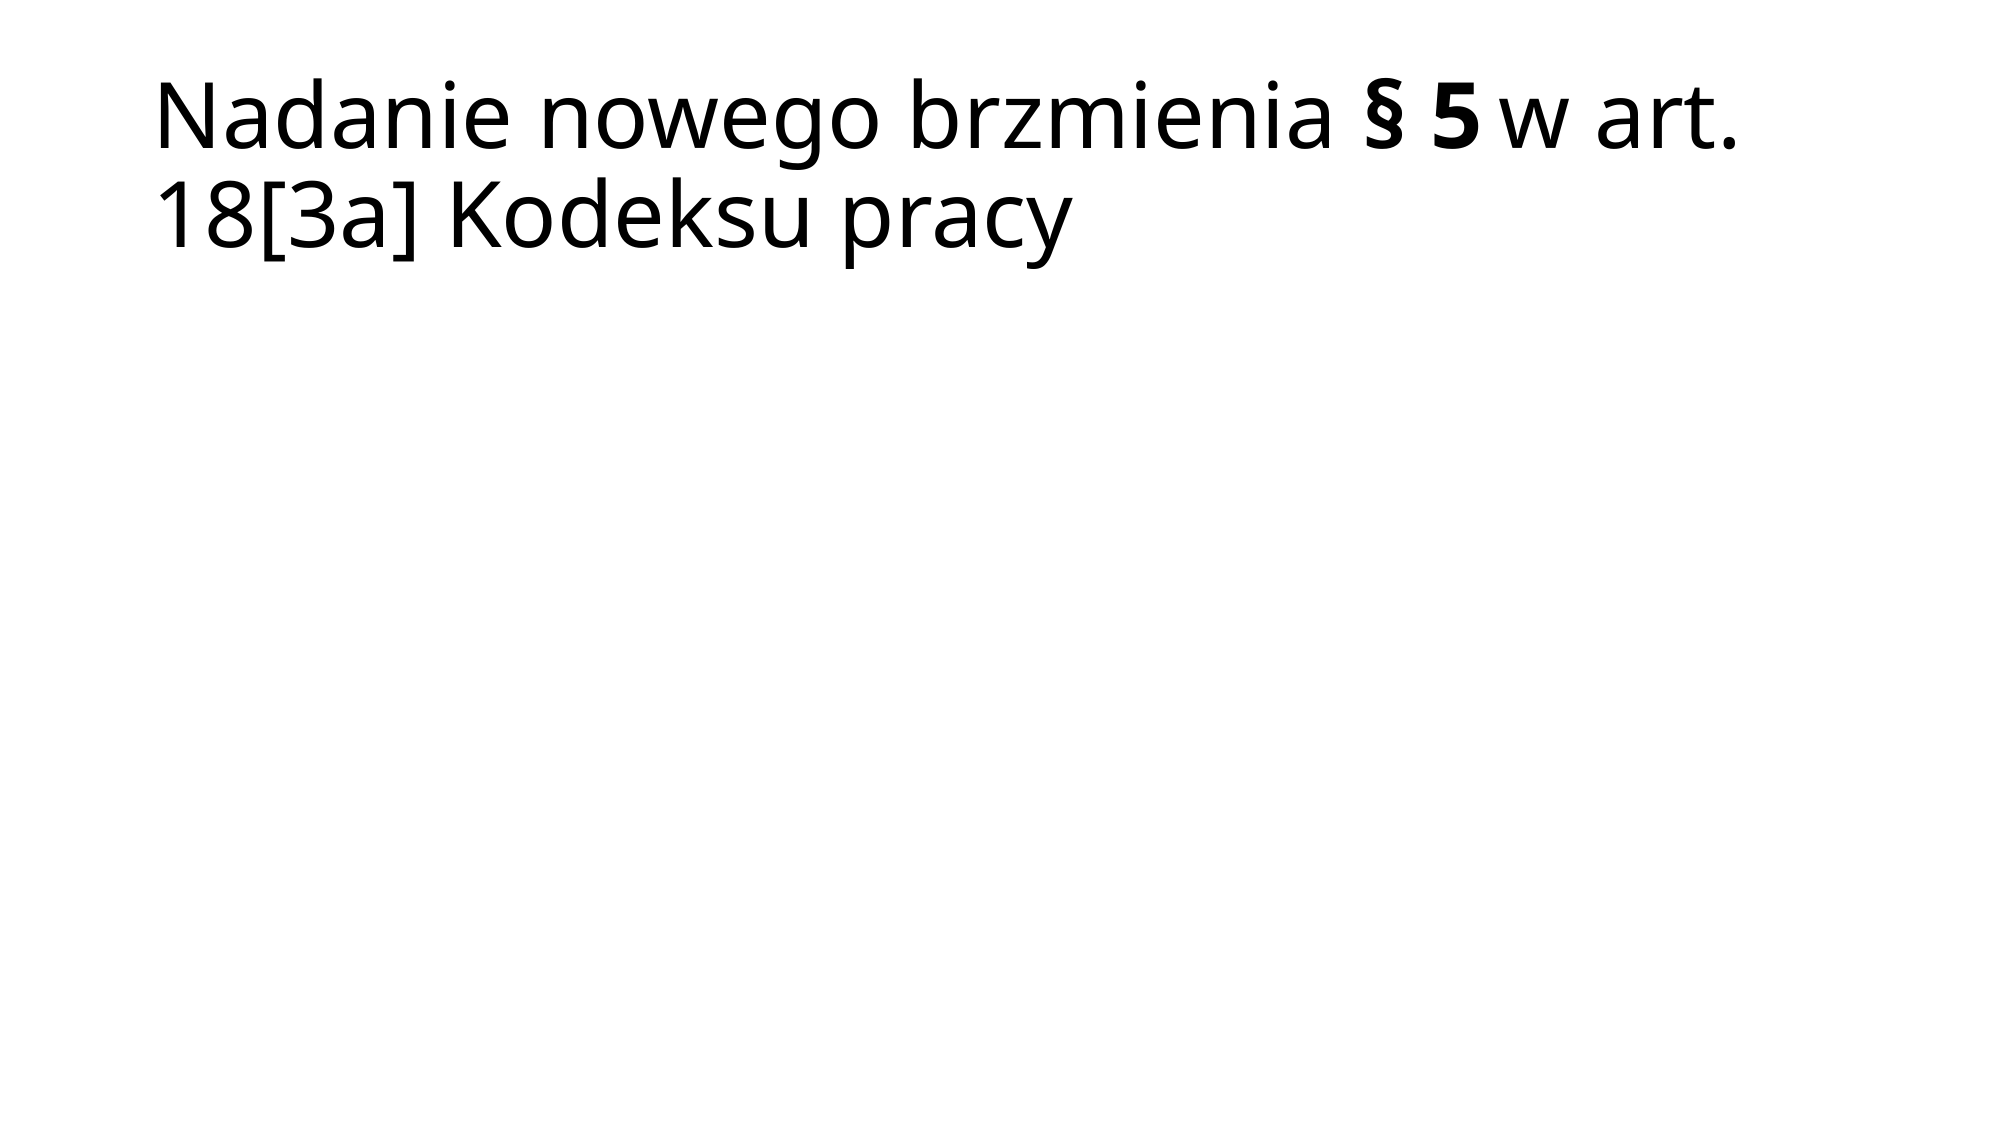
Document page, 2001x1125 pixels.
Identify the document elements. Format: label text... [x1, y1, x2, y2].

title Nadanie nowego brzmienia § 5 w art. 18[3a] Kodeksu pracy [137, 59, 1863, 278]
